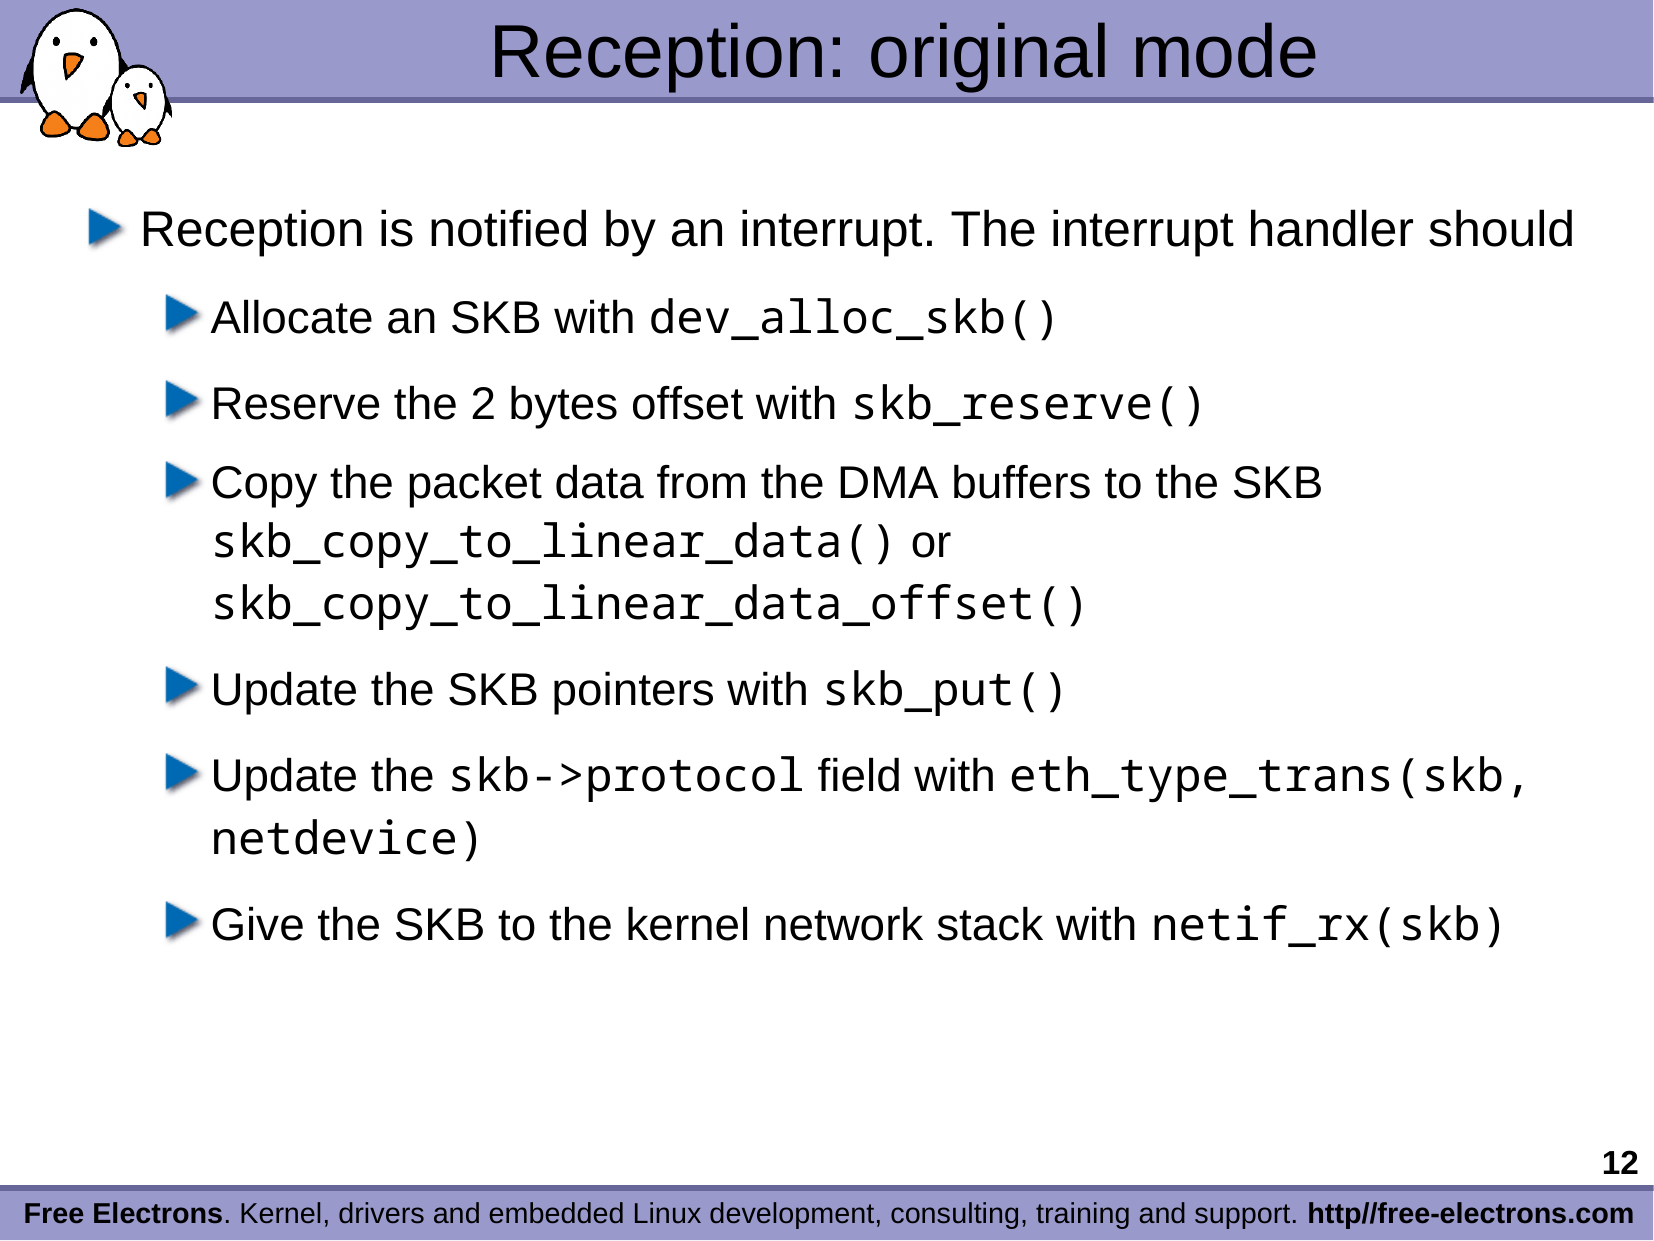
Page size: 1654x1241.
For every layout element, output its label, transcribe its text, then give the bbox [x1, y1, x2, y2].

list Reception is notified by an interrupt. The interrupt handler should Allocate an SKB with dev_alloc_skb() Reserve the 2 bytes offset with skb_reserve() Copy the packet data from the DMA buffers to the SKB skb_copy_to_linear_data() or skb_copy_to_linear_data_offset() Update the SKB pointers with skb_put() Update the skb->protocol field with eth_type_trans(skb, netdevice) Give the SKB to the kernel network stack with netif_rx(skb) [68, 201, 1592, 1118]
picture [20, 8, 172, 147]
title Reception: original mode [178, 4, 1631, 98]
